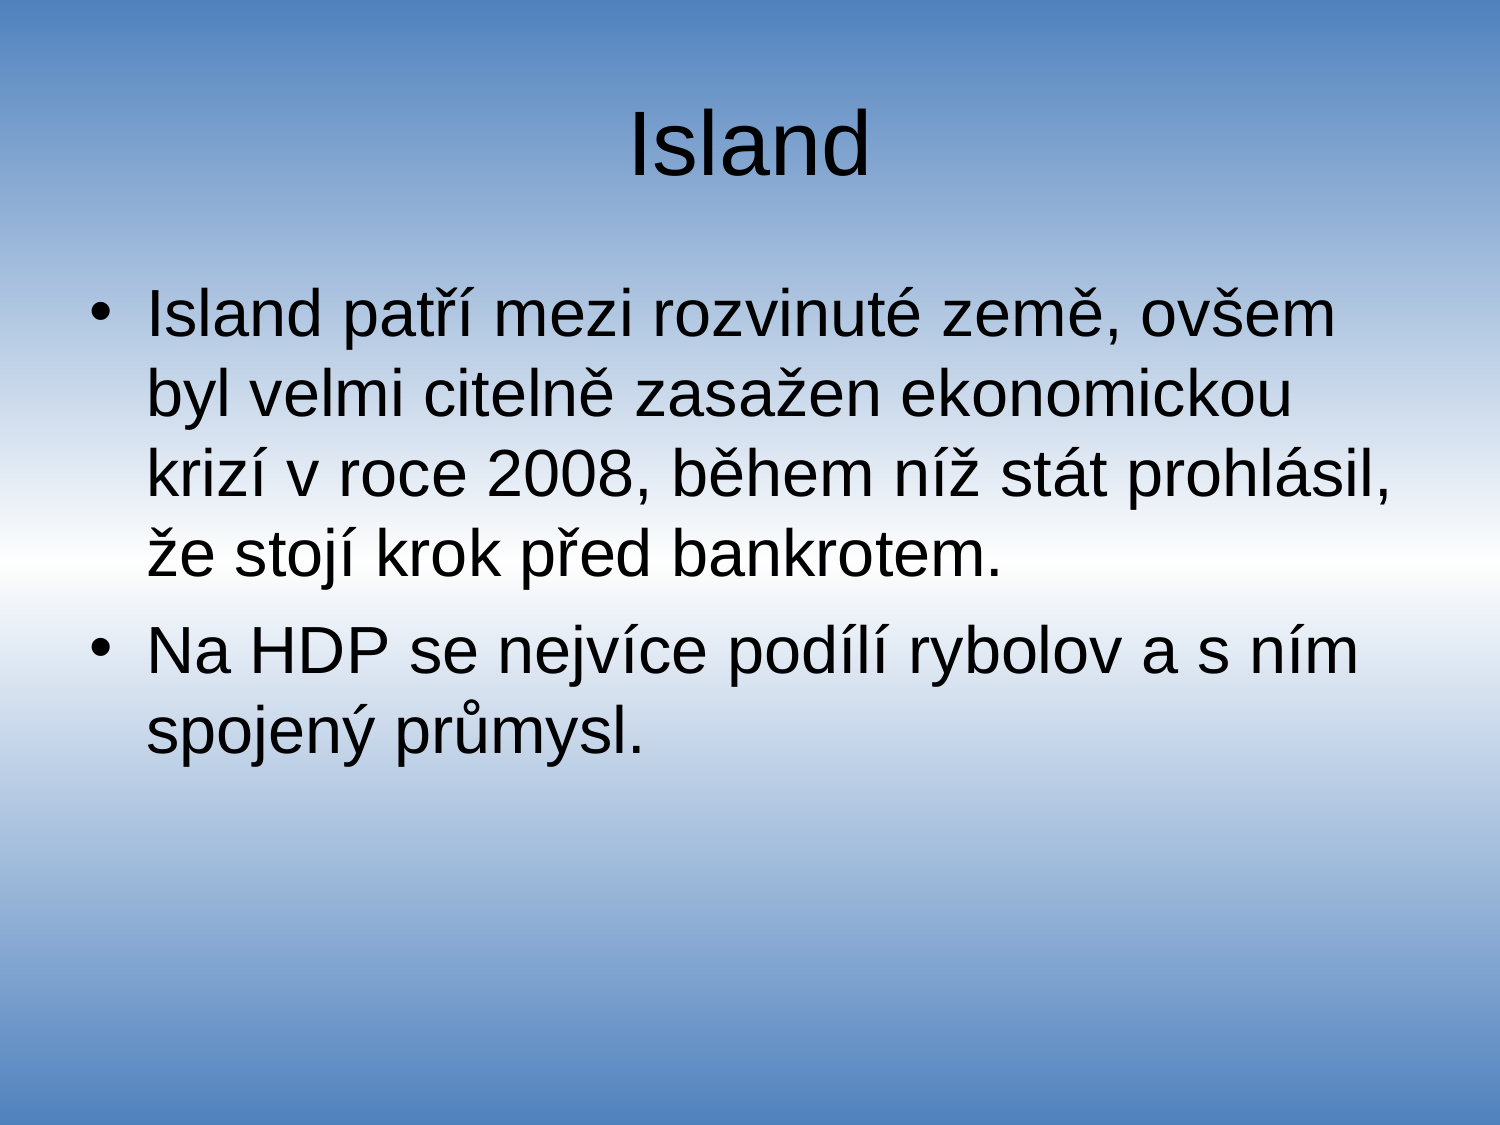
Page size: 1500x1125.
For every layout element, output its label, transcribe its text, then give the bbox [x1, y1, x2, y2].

list Island patří mezi rozvinuté země, ovšem byl velmi citelně zasažen ekonomickou krizí v roce 2008, během níž stát prohlásil, že stojí krok před bankrotem. Na HDP se nejvíce podílí rybolov a s ním spojený průmysl. [75, 262, 1426, 1006]
title Island [75, 45, 1426, 233]
